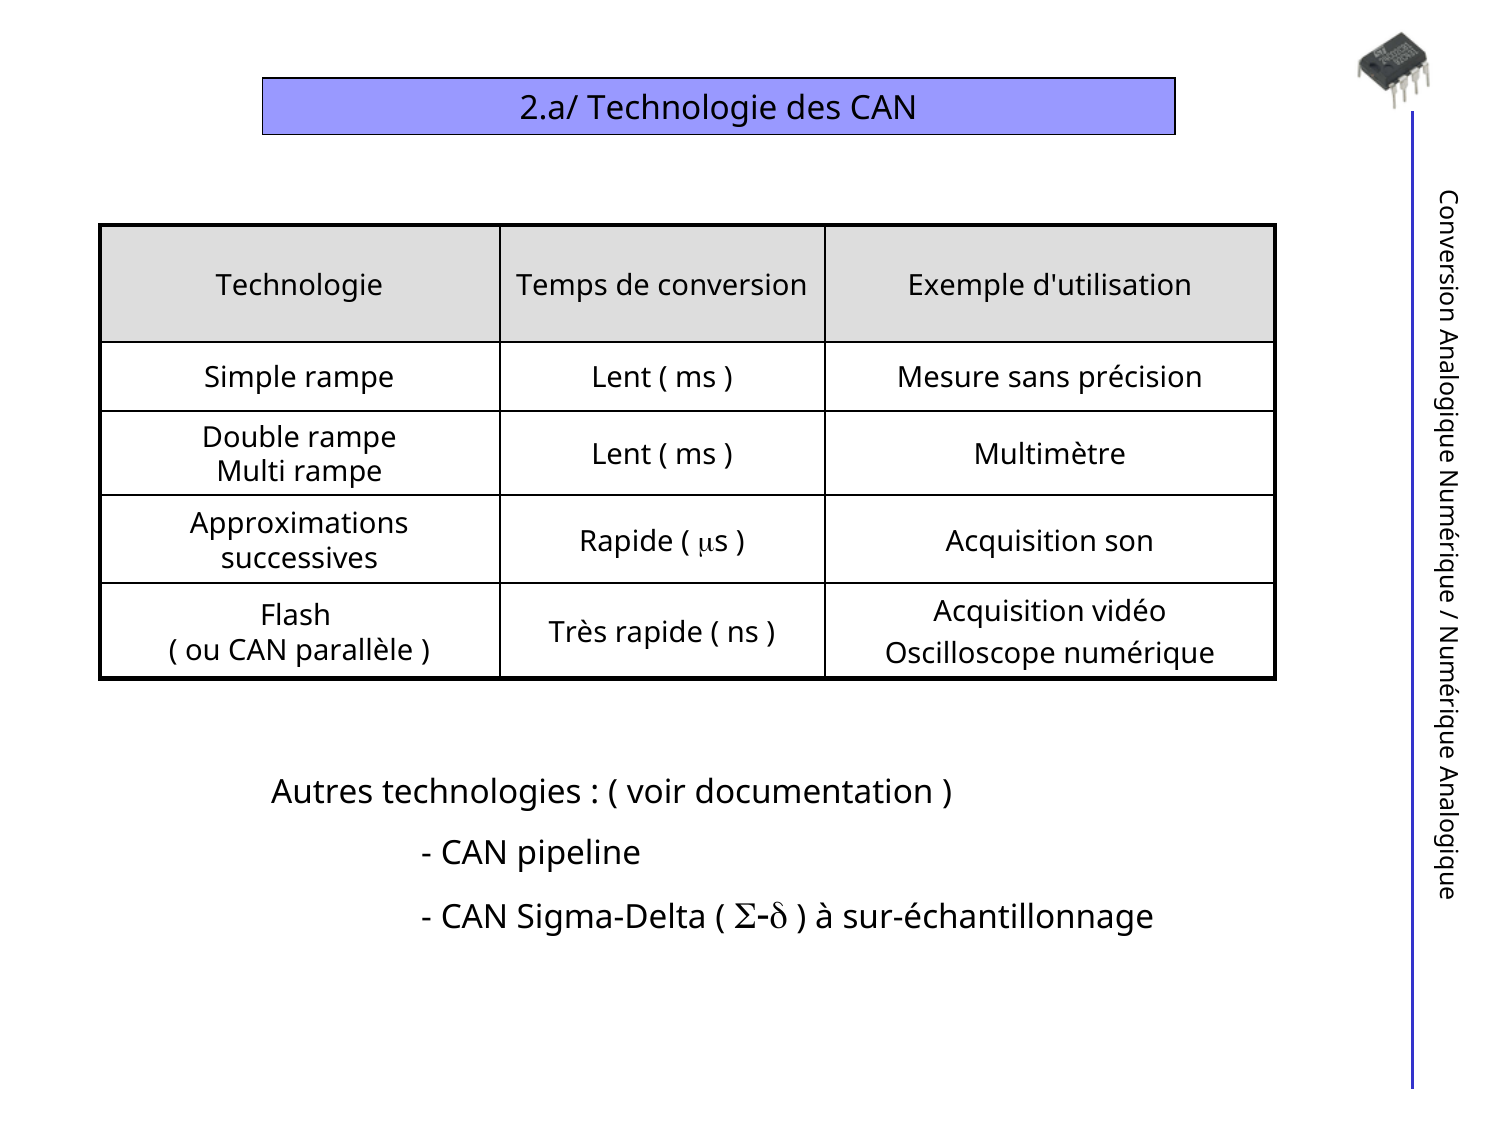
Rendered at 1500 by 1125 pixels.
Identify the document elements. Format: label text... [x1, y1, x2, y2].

picture [1351, 24, 1438, 113]
text_box Temps de conversion [501, 227, 824, 341]
text_box Très rapide ( ns ) [499, 583, 825, 676]
text_box Flash ( ou CAN parallèle ) [99, 583, 499, 676]
text_box Exemple d'utilisation [826, 227, 1273, 341]
text_box Multimètre [825, 410, 1273, 494]
text_box Acquisition vidéo Oscilloscope numérique [825, 583, 1276, 676]
text_box Acquisition son [825, 495, 1276, 582]
text_box Simple rampe [102, 341, 499, 410]
text_box Autres technologies : ( voir documentation ) - CAN pipeline - CAN Sigma-Delta (  ) à sur-échantillonnage [262, 762, 1263, 945]
text_box Lent ( ms ) [501, 341, 824, 410]
text_box Mesure sans précision [826, 341, 1273, 410]
text_box Lent ( ms ) [499, 410, 825, 494]
text_box Rapide ( s ) [499, 495, 825, 582]
text_box Approximations successives [99, 495, 499, 582]
text_box Double rampe Multi rampe [102, 410, 499, 494]
text_box Technologie [102, 227, 499, 341]
text_box Conversion Analogique Numérique / Numérique Analogique [1414, 174, 1473, 963]
title 2.a/ Technologie des CAN [262, 77, 1176, 135]
